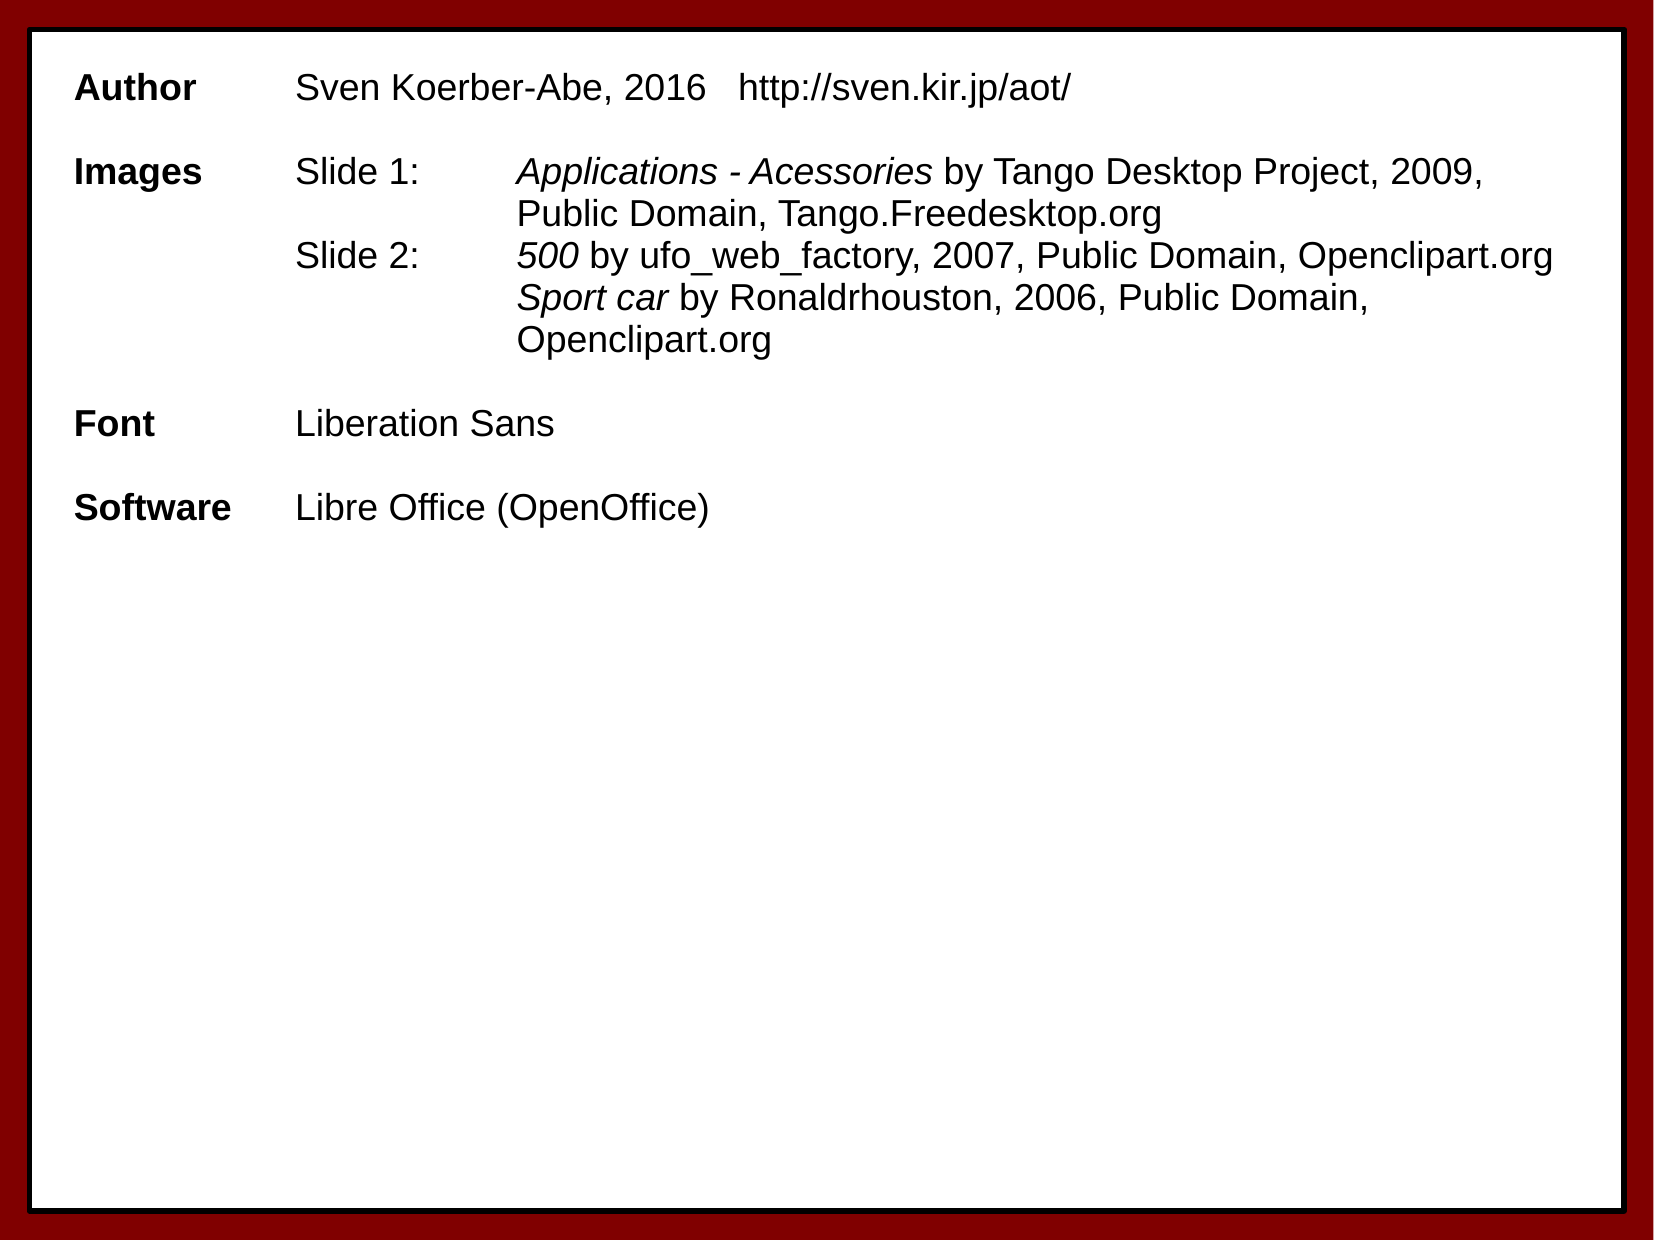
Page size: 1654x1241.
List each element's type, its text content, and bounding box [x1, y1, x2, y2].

text_box Author Sven Koerber-Abe, 2016 http://sven.kir.jp/aot/ Images Slide 1: Applications - Acessories by Tango Desktop Project, 2009, Public Domain, Tango.Freedesktop.org Slide 2: 500 by ufo_web_factory, 2007, Public Domain, Openclipart.org Sport car by Ronaldrhouston, 2006, Public Domain, Openclipart.org Font Liberation Sans Software Libre Office (OpenOffice) [59, 59, 1595, 578]
text_box [29, 29, 1625, 1211]
